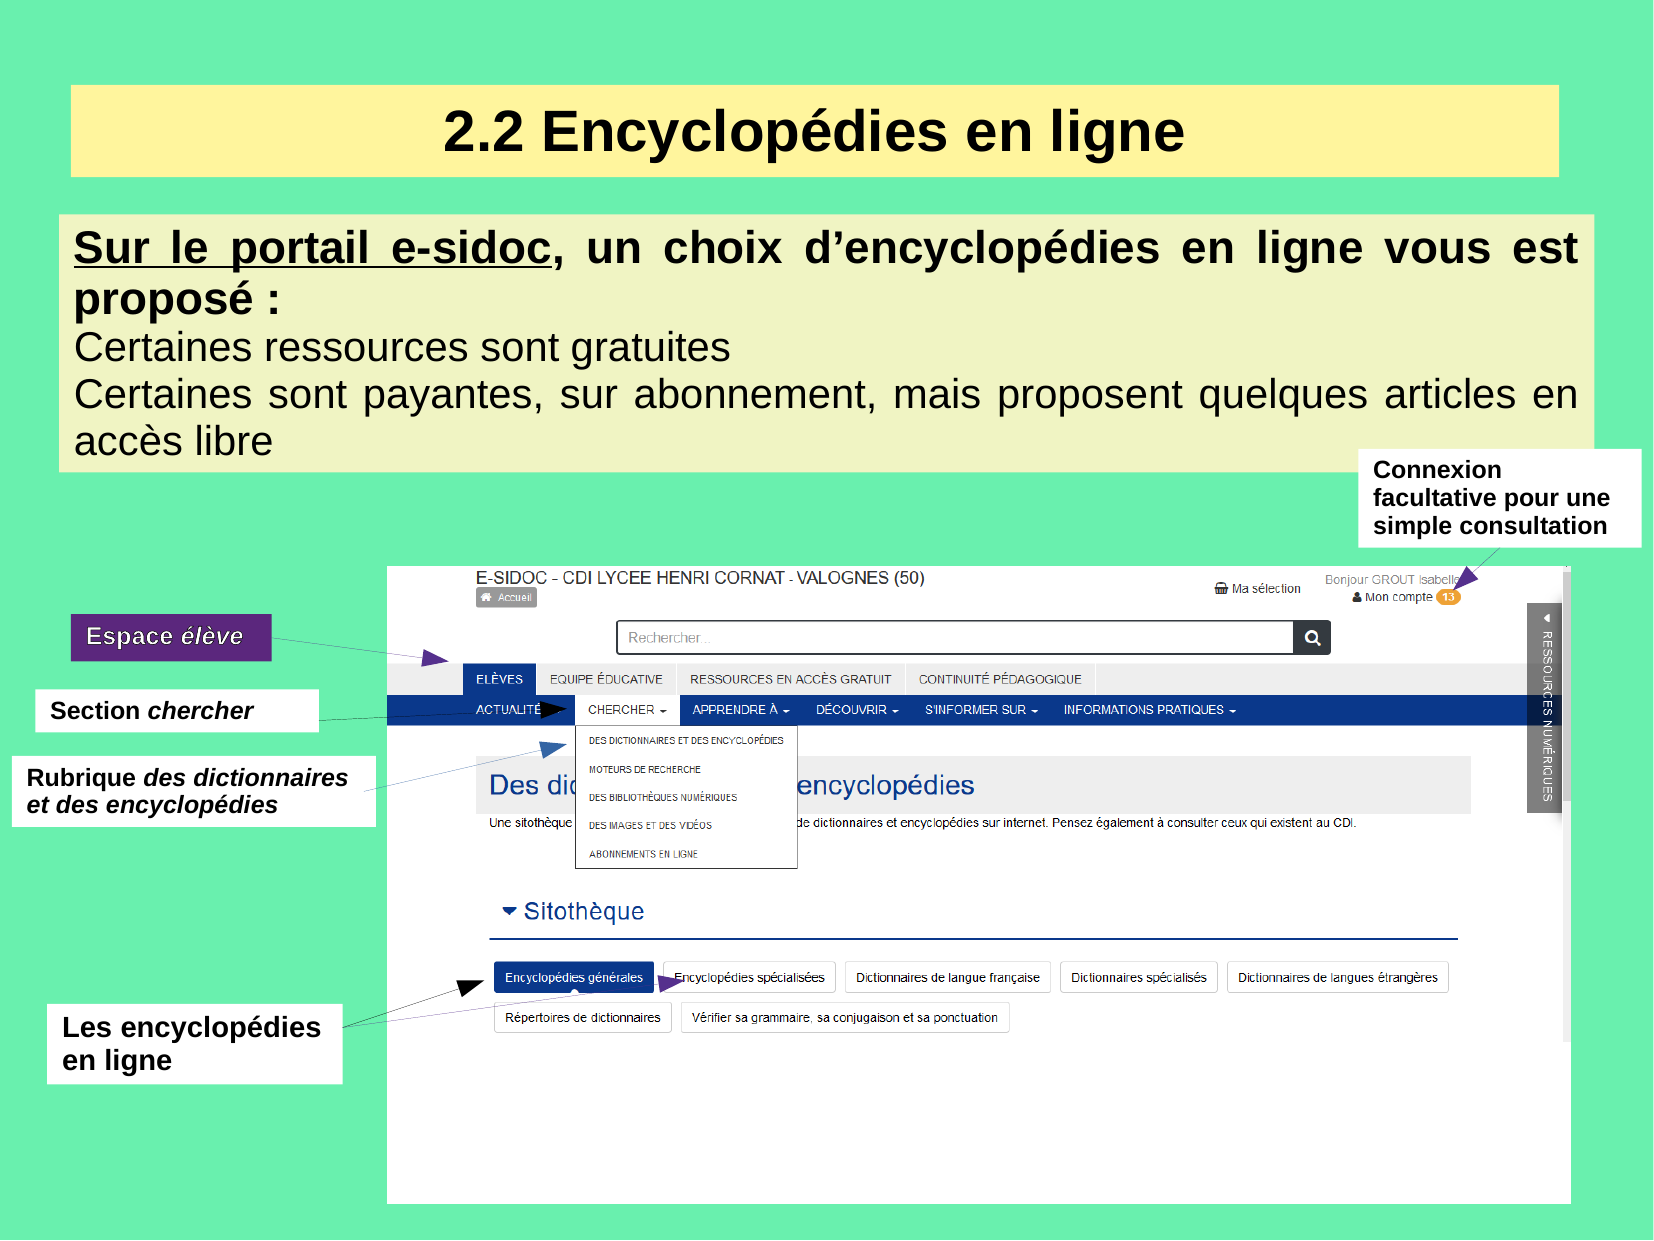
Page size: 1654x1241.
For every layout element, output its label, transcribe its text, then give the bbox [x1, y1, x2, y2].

text_box Sur le portail e-sidoc, un choix d’encyclopédies en ligne vous est proposé : Certaines ressources sont gratuites Certaines sont payantes, sur abonnement, mais proposent quelques articles en accès libre [59, 214, 1595, 473]
text_box Rubrique des dictionnaires et des encyclopédies [11, 755, 376, 827]
picture [1468, 566, 1478, 572]
text_box Les encyclopédies en ligne [47, 1003, 343, 1085]
text_box Connexion facultative pour une simple consultation [1358, 448, 1642, 548]
picture [387, 566, 1571, 1204]
text_box Section chercher [35, 689, 319, 733]
title 2.2 Encyclopédies en ligne [70, 84, 1560, 178]
text_box Espace élève [70, 614, 272, 662]
